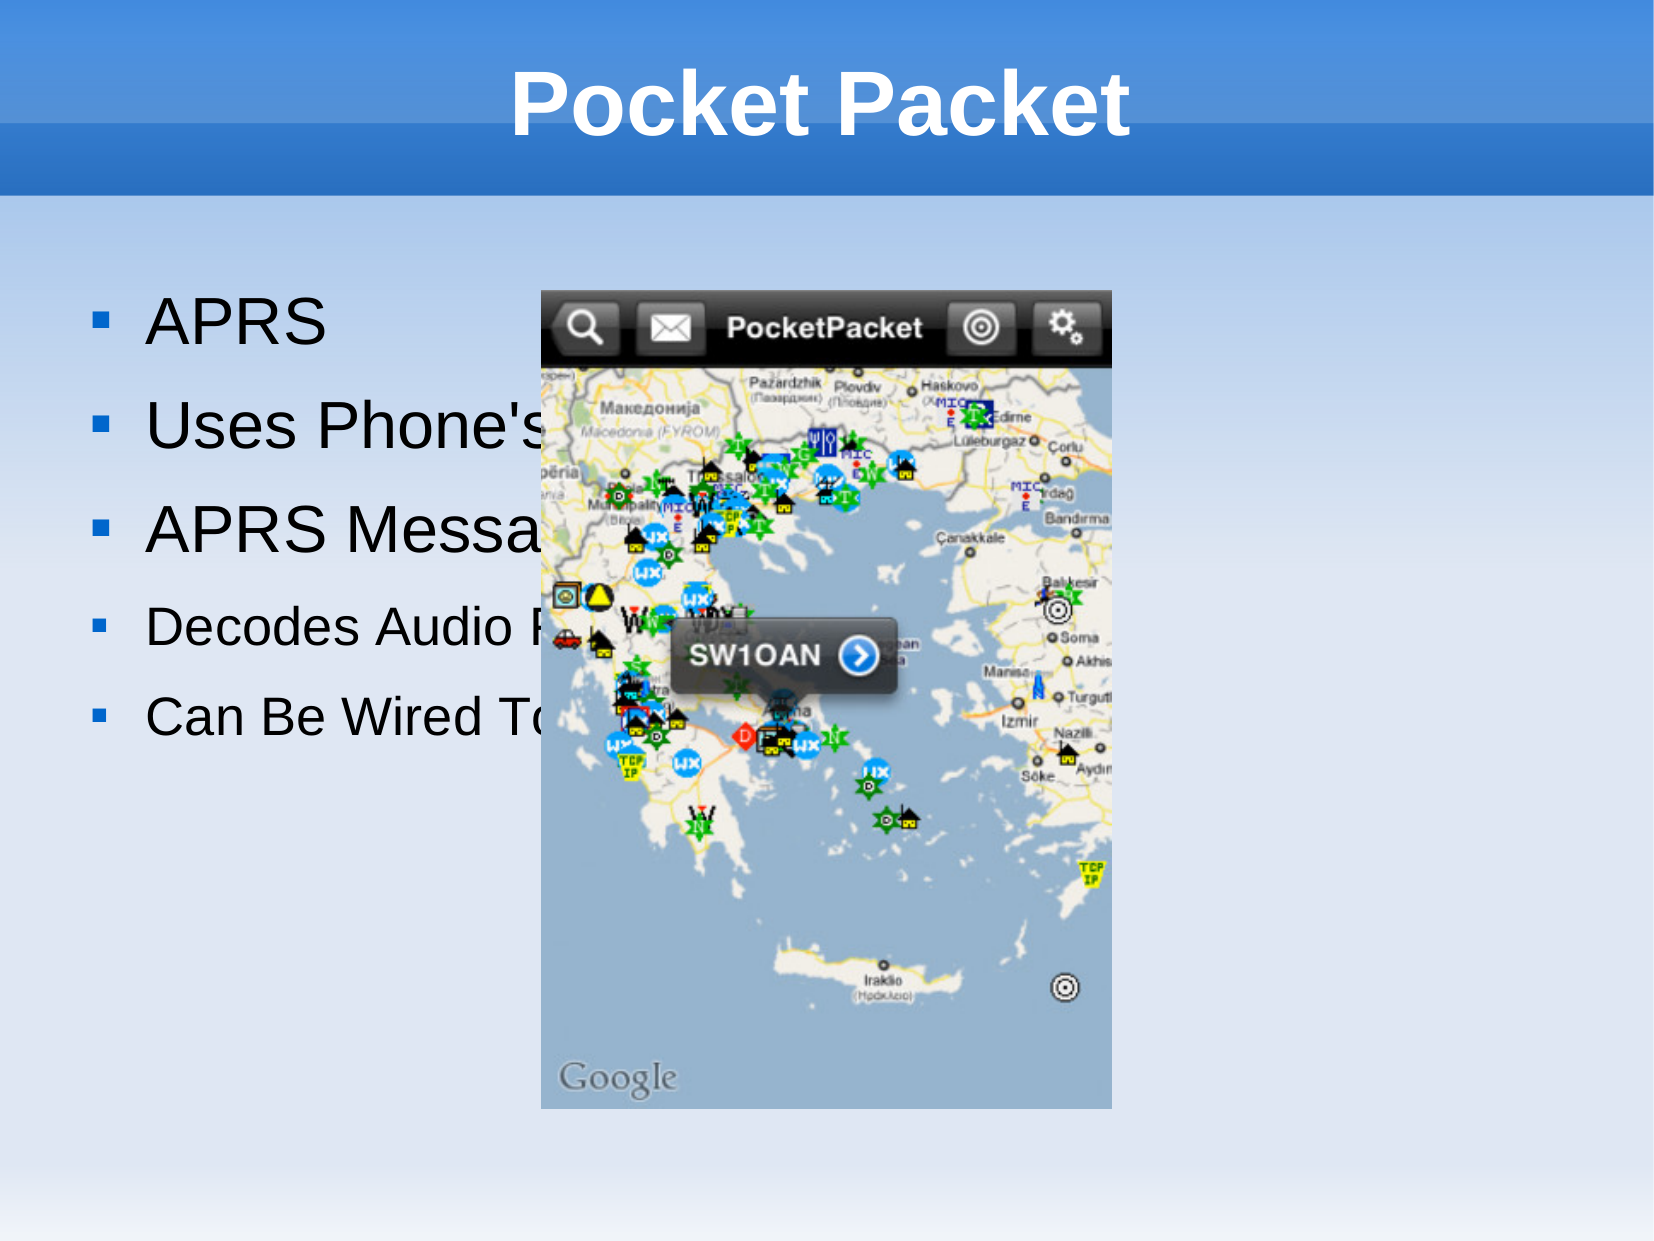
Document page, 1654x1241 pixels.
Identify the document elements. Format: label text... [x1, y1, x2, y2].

list APRS Uses Phone's GPS APRS Messaging Decodes Audio From Mic Can Be Wired To Radio [75, 283, 802, 1088]
title Pocket Packet [76, 7, 1565, 200]
picture [0, 0, 1654, 1241]
